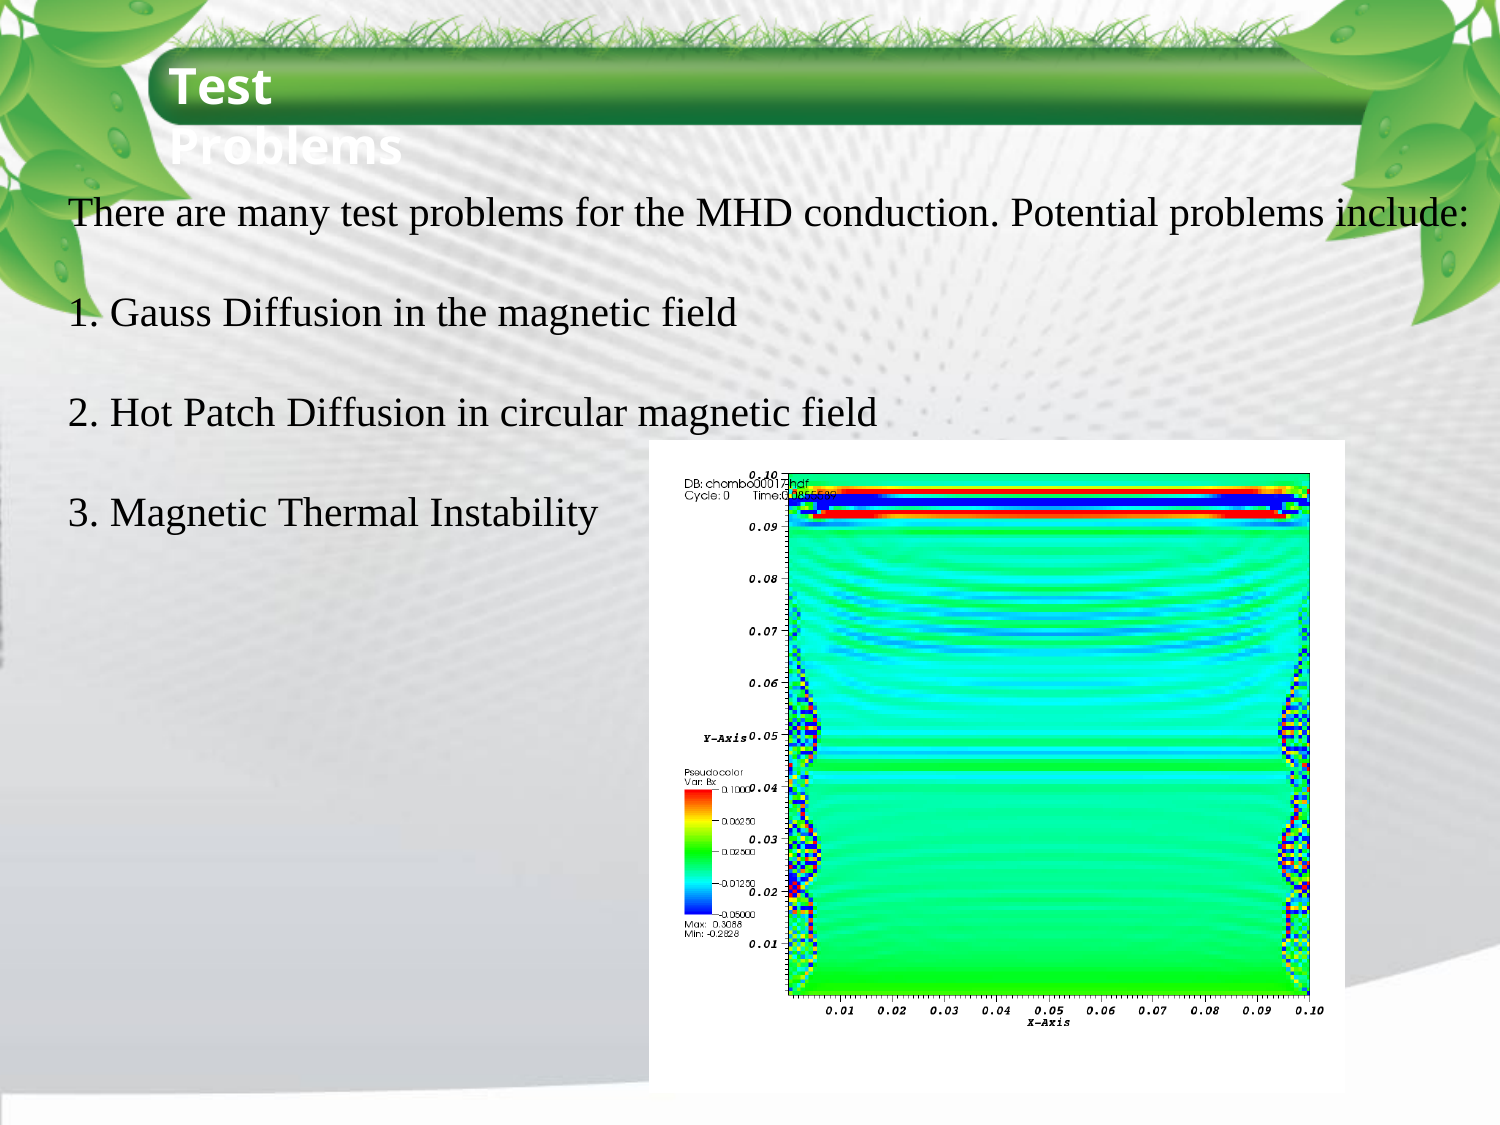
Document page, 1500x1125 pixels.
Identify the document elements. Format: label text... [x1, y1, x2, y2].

text_box Test Problems [153, 47, 527, 123]
picture [0, 0, 1500, 1125]
text_box There are many test problems for the MHD conduction. Potential problems include: 1. Gauss Diffusion in the magnetic field 2. Hot Patch Diffusion in circular magnetic field 3. Magnetic Thermal Instability [53, 177, 1500, 886]
